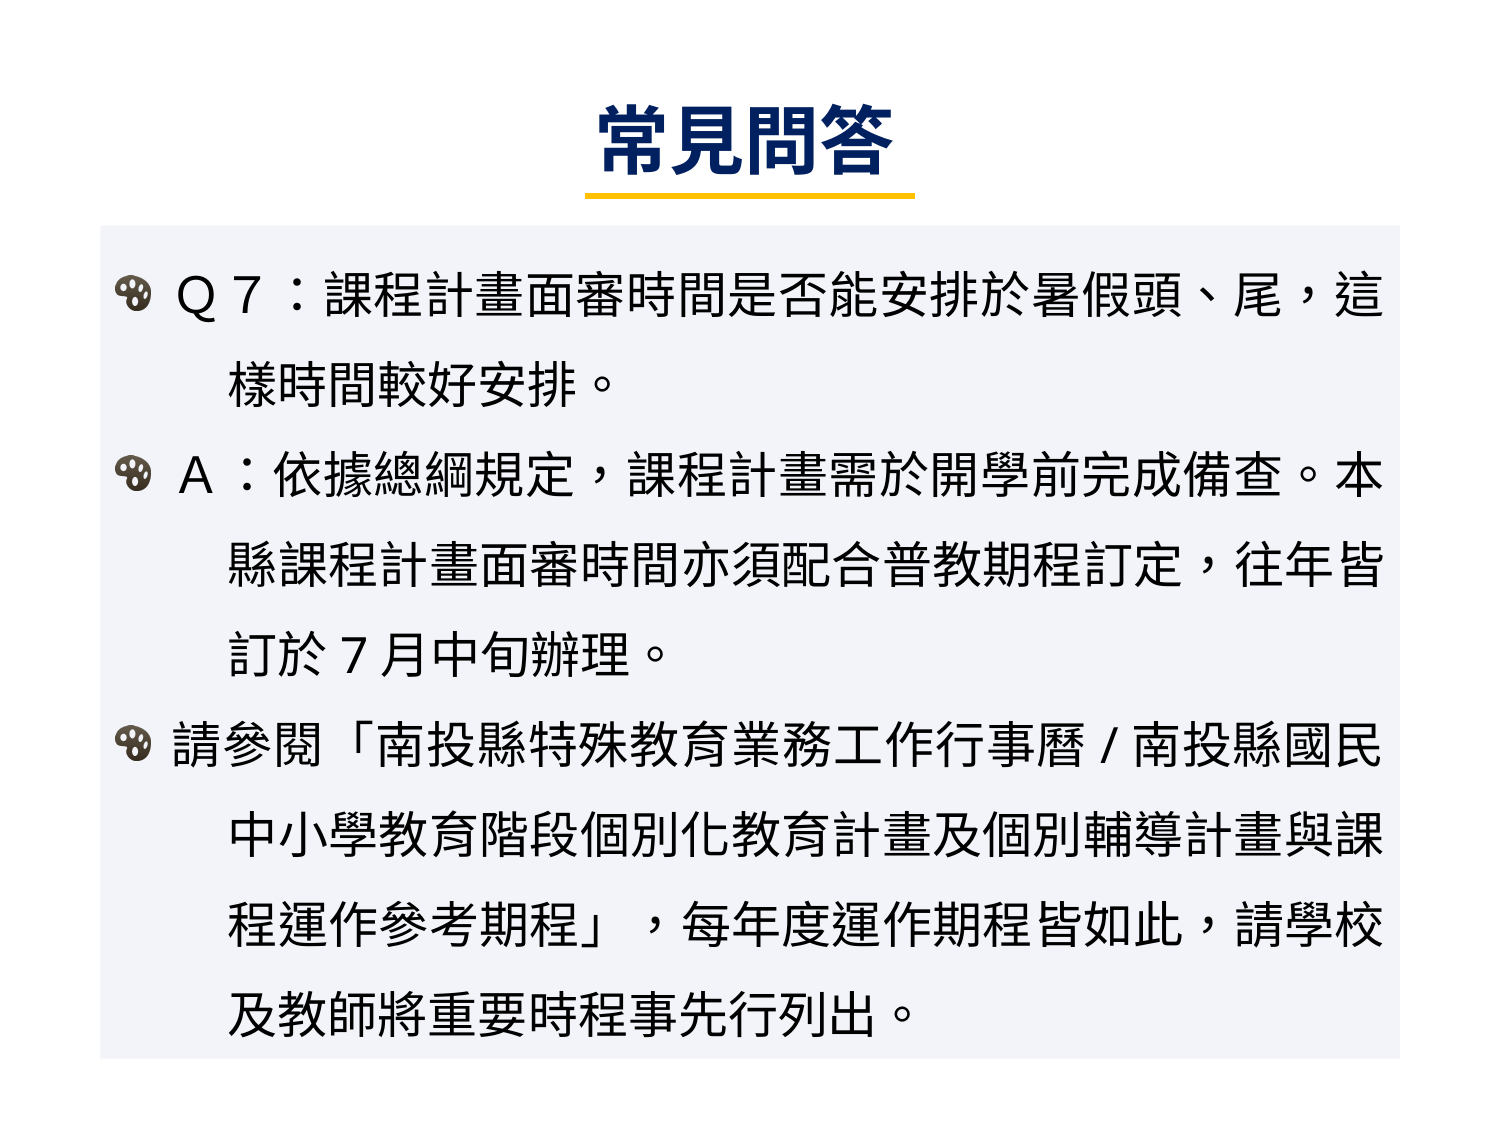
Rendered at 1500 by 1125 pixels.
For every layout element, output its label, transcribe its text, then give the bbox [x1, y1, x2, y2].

title 常見問答 [41, 45, 1447, 233]
text_box Ｑ７：課程計畫面審時間是否能安排於暑假頭、尾，這樣時間較好安排。 Ａ：依據總綱規定，課程計畫需於開學前完成備查。本縣課程計畫面審時間亦須配合普教期程訂定，往年皆訂於7月中旬辦理。 請參閱「南投縣特殊教育業務工作行事曆/南投縣國民中小學教育階段個別化教育計畫及個別輔導計畫與課程運作參考期程」，每年度運作期程皆如此，請學校及教師將重要時程事先行列出。 [100, 225, 1400, 1059]
